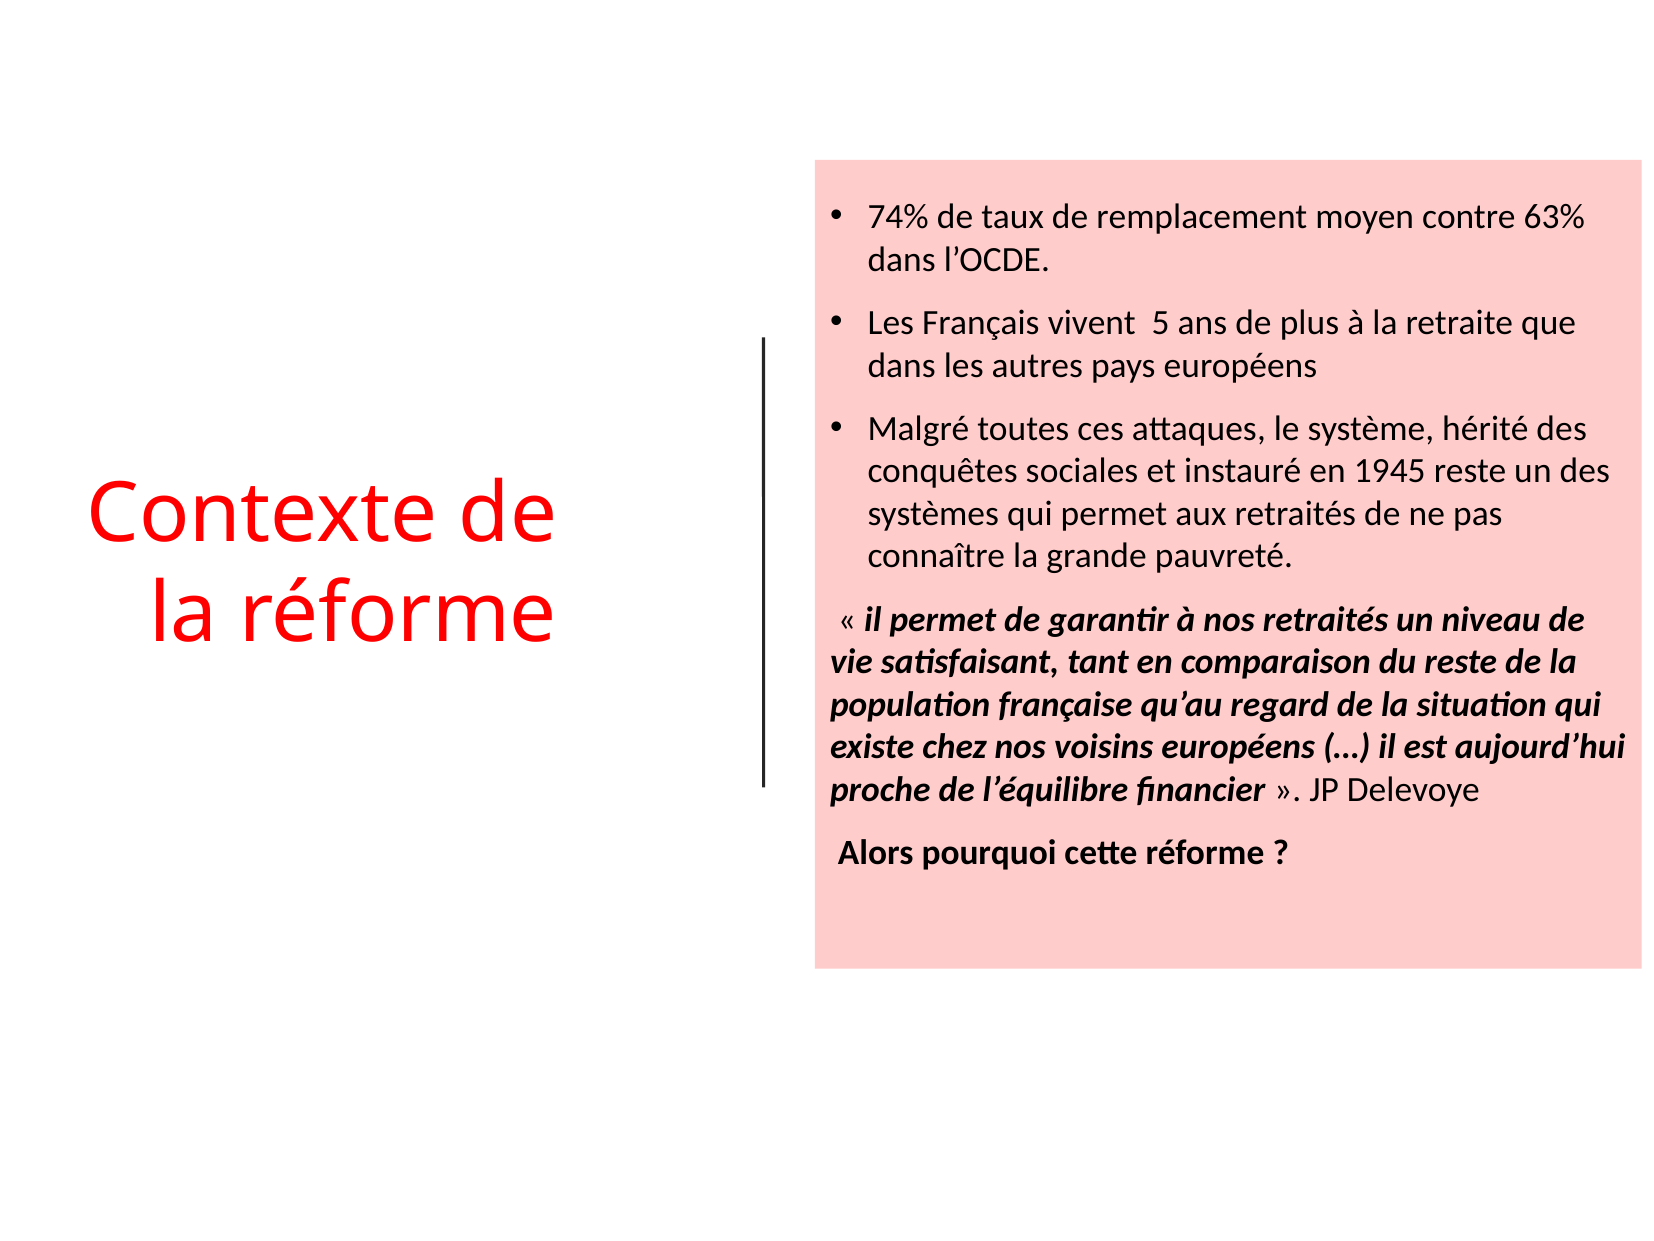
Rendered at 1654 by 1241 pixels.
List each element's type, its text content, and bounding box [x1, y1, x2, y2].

text_box 74% de taux de remplacement moyen contre 63% dans l’OCDE. Les Français vivent 5 ans de plus à la retraite que dans les autres pays européens Malgré toutes ces attaques, le système, hérité des conquêtes sociales et instauré en 1945 reste un des systèmes qui permet aux retraités de ne pas connaître la grande pauvreté. « il permet de garantir à nos retraités un niveau de vie satisfaisant, tant en comparaison du reste de la population française qu’au regard de la situation qui existe chez nos voisins européens (…) il est aujourd’hui proche de l’équilibre financier ». JP Delevoye Alors pourquoi cette réforme ? [814, 159, 1642, 969]
title Contexte de la réforme [35, 153, 609, 963]
